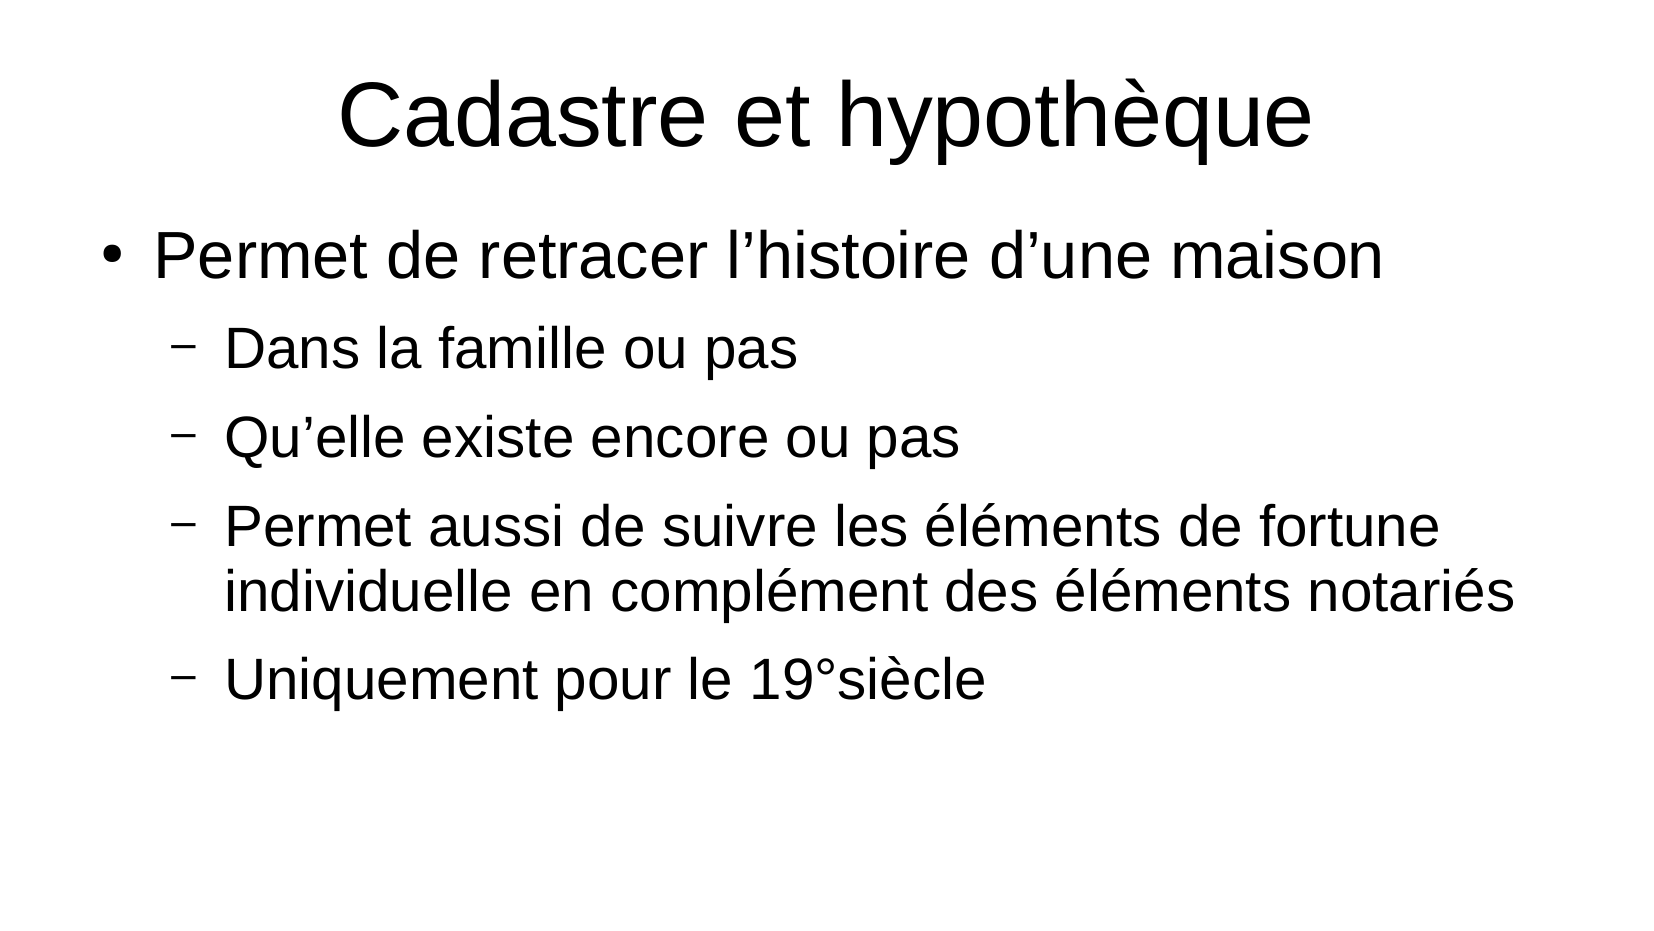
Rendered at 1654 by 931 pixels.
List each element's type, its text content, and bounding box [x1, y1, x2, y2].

list Permet de retracer l’histoire d’une maison Dans la famille ou pas Qu’elle existe encore ou pas Permet aussi de suivre les éléments de fortune individuelle en complément des éléments notariés Uniquement pour le 19°siècle [82, 217, 1571, 758]
title Cadastre et hypothèque [82, 37, 1571, 193]
